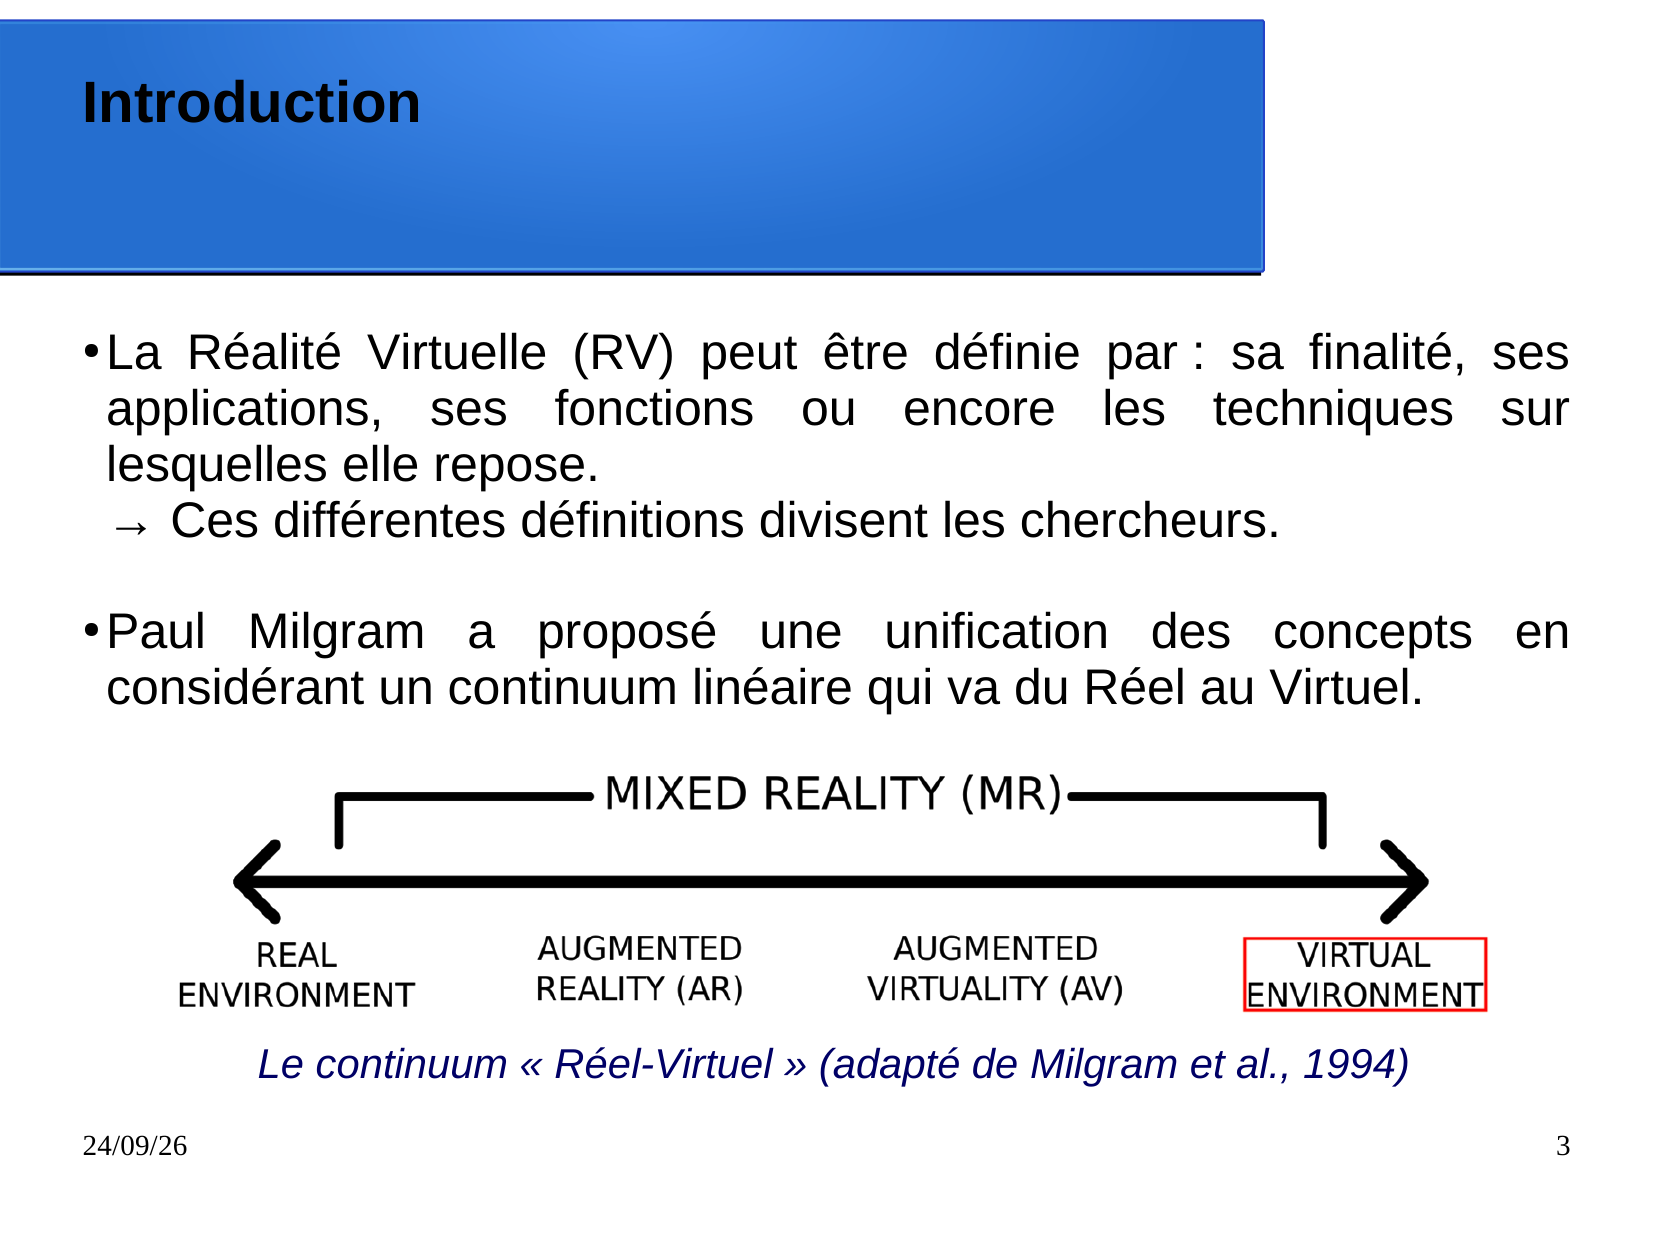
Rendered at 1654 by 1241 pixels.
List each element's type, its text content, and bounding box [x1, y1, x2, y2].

picture [170, 762, 1489, 1016]
subtitle La Réalité Virtuelle (RV) peut être définie par : sa finalité, ses applications, ses fonctions ou encore les techniques sur lesquelles elle repose. → Ces différentes définitions divisent les chercheurs. Paul Milgram a proposé une unification des concepts en considérant un continuum linéaire qui va du Réel au Virtuel. Le continuum « Réel-Virtuel » (adapté de Milgram et al., 1994) [82, 324, 1571, 1241]
title Introduction [82, 69, 1264, 238]
